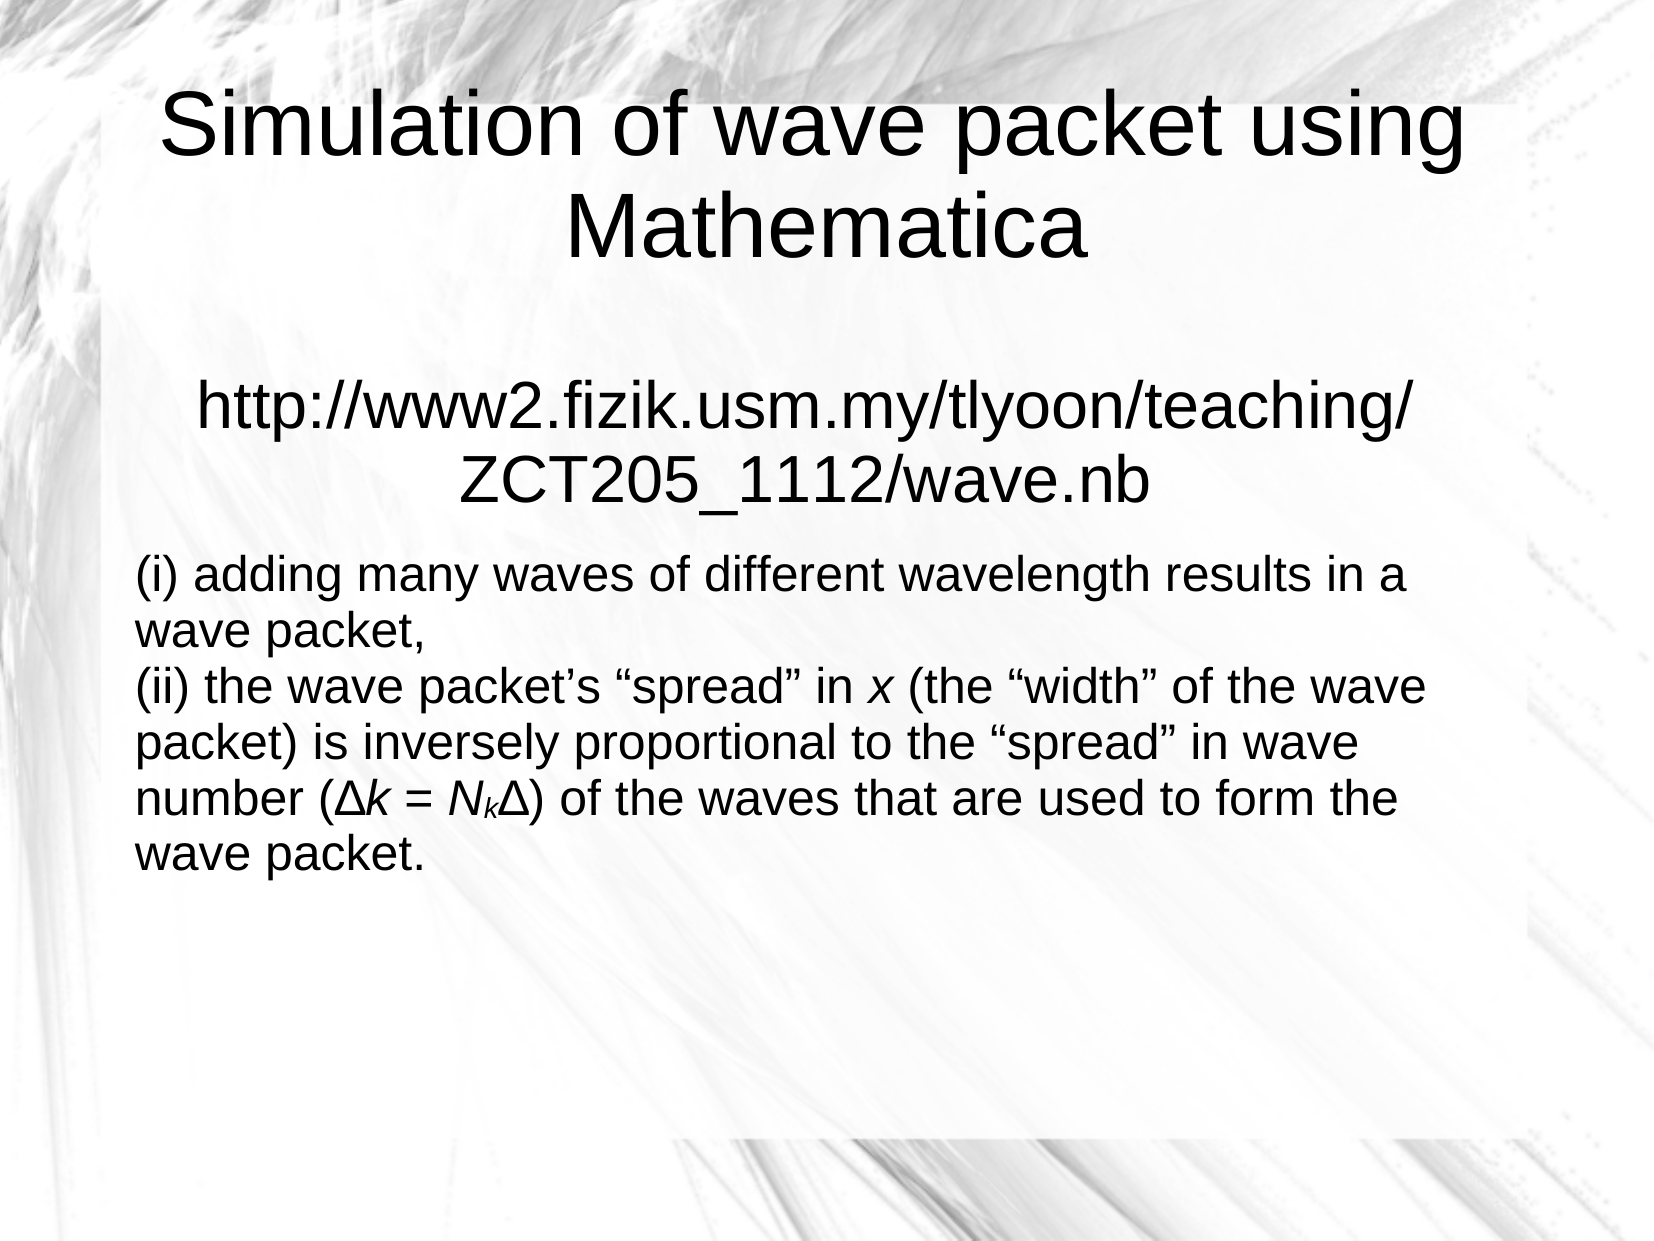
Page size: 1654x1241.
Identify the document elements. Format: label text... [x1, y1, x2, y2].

picture [0, 0, 1654, 1241]
subtitle http://www2.fizik.usm.my/tlyoon/teaching/ZCT205_1112/wave.nb [172, 315, 1441, 540]
title Simulation of wave packet using Mathematica [118, 66, 1536, 278]
text_box (i) adding many waves of different wavelength results in a wave packet, (ii) the wave packet’s “spread” in x (the “width” of the wave packet) is inversely proportional to the “spread” in wave number (∆k = Nk∆) of the waves that are used to form the wave packet. [120, 540, 1516, 1096]
